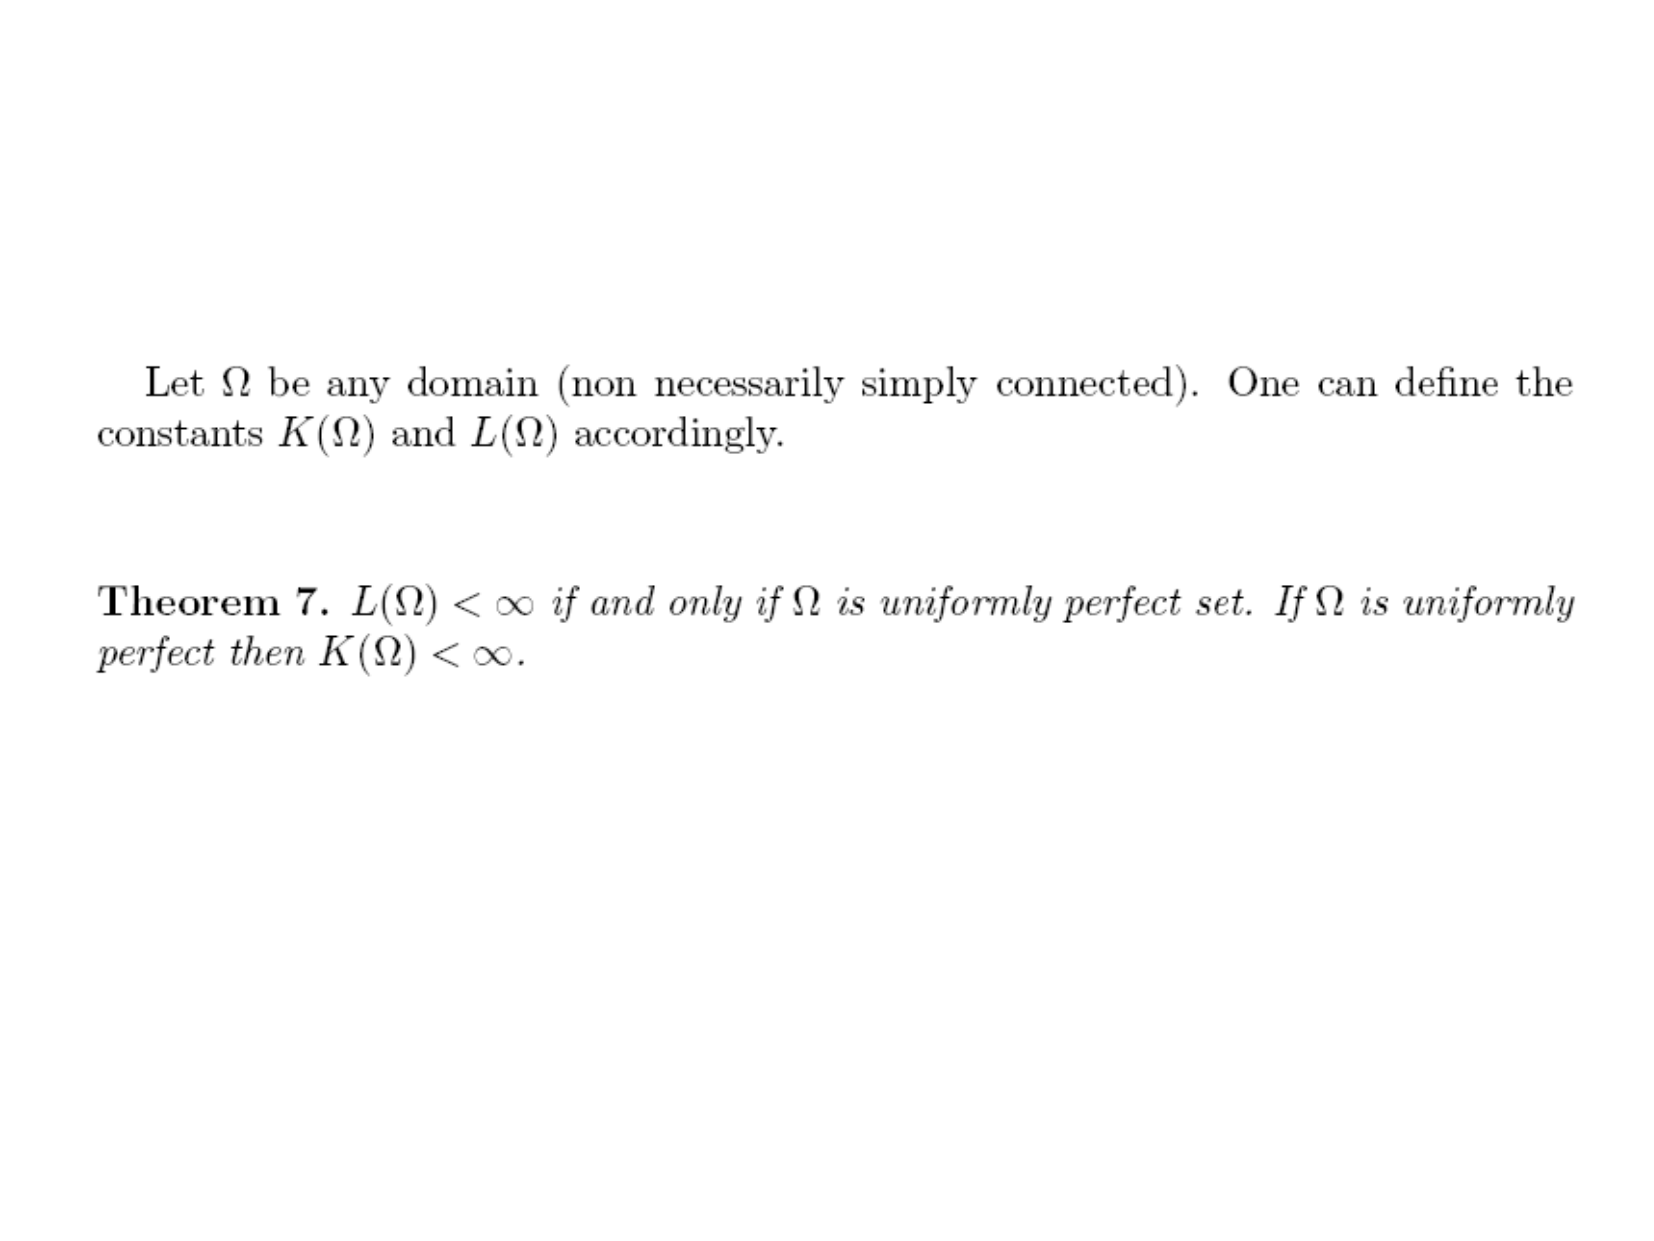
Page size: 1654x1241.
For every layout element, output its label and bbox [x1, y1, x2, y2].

picture [37, 337, 1654, 701]
